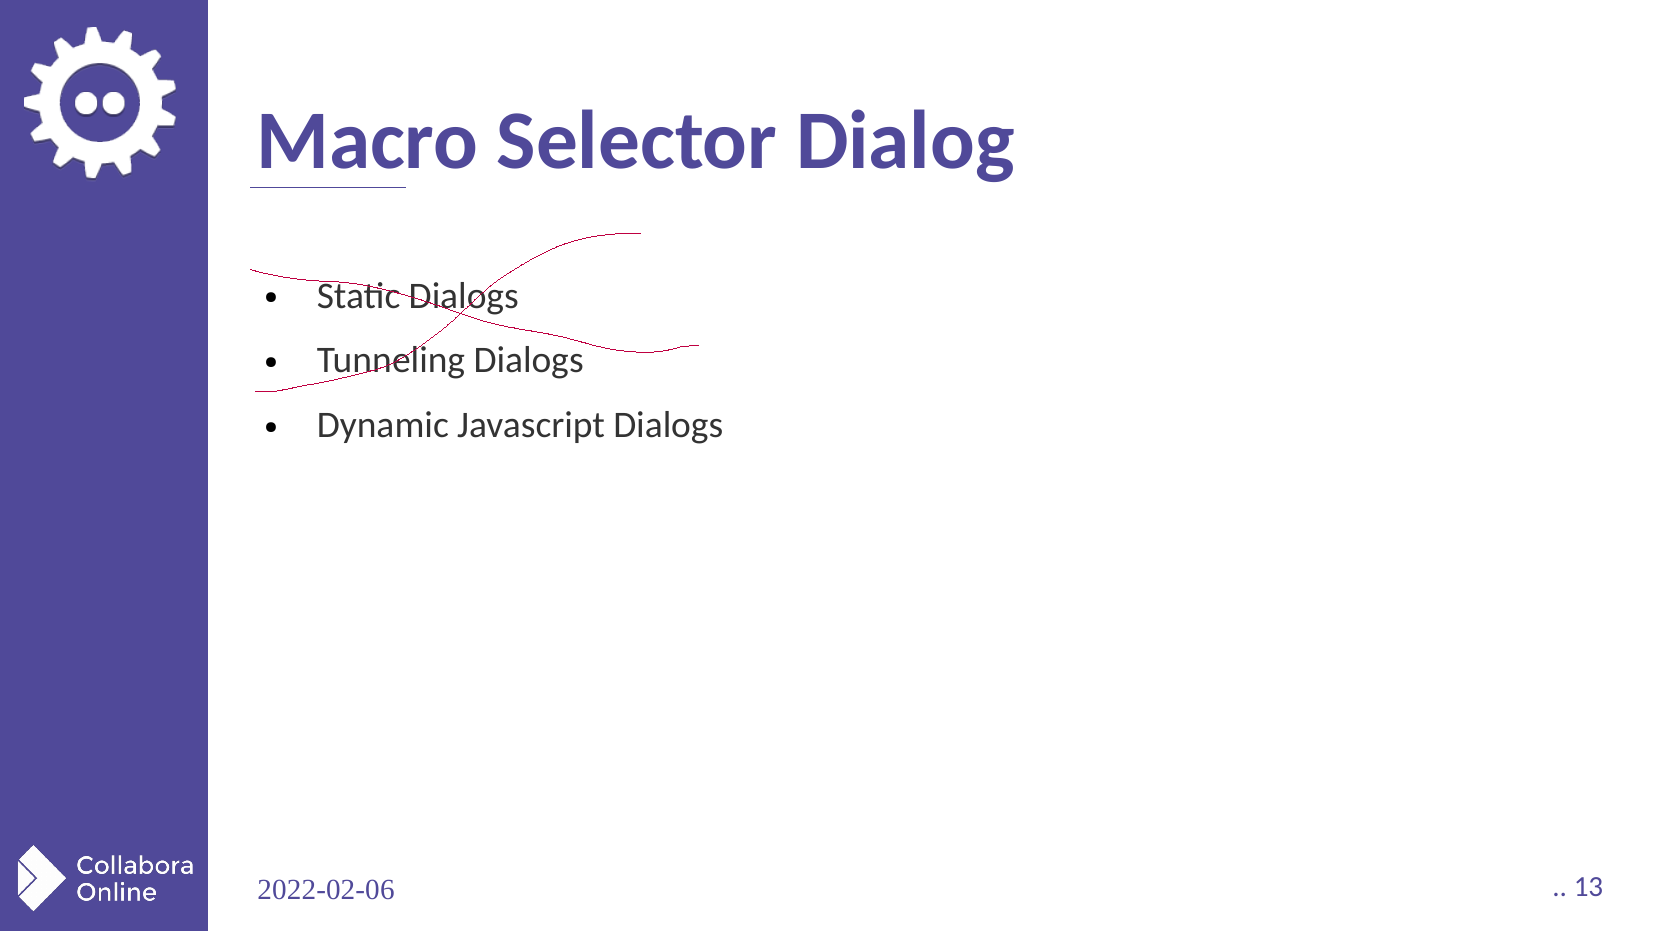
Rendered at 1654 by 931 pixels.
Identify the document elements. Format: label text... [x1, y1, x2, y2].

picture [13, 840, 197, 916]
picture [24, 27, 181, 182]
list Static Dialogs Tunneling Dialogs Dynamic Javascript Dialogs [246, 210, 916, 832]
title Macro Selector Dialog [256, 57, 1654, 189]
